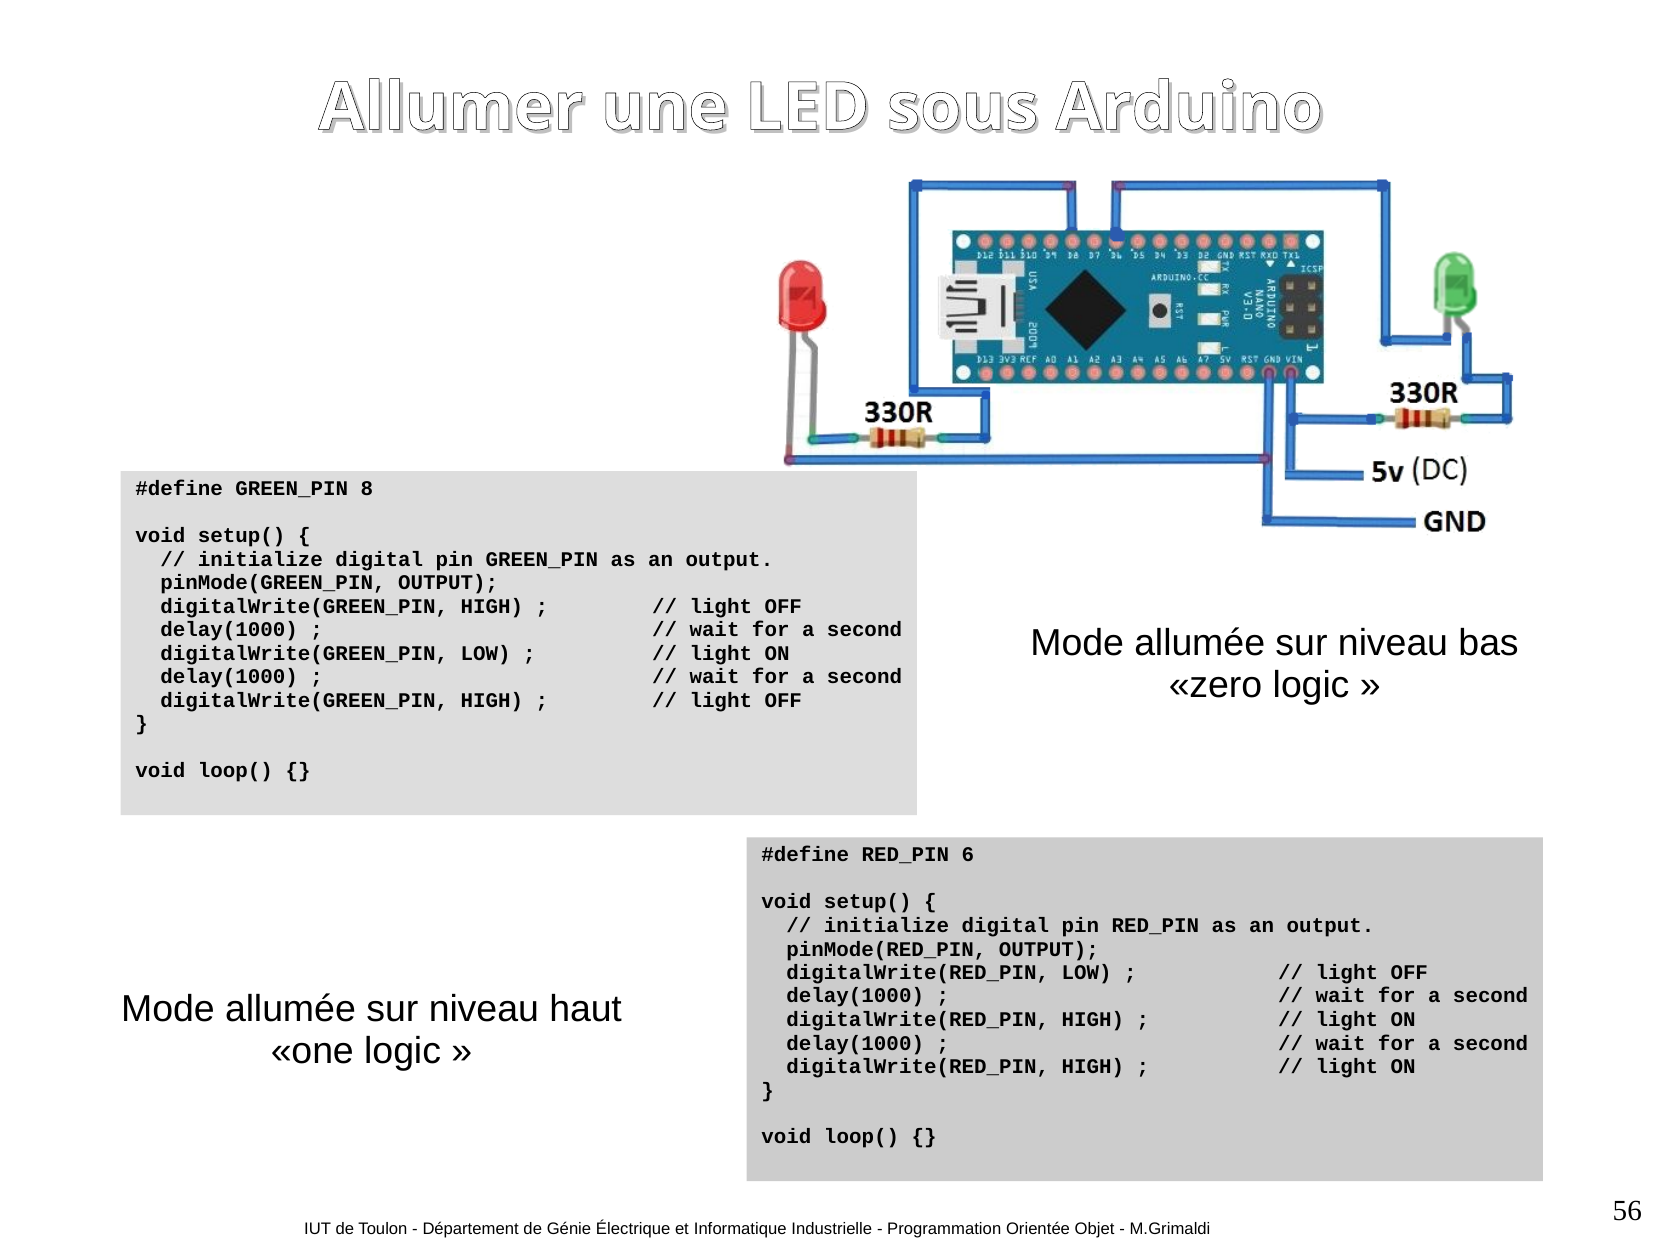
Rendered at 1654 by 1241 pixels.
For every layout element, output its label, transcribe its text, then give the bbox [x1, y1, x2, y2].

text_box Mode allumée sur niveau bas «zero logic » [1015, 614, 1534, 713]
text_box #define RED_PIN 6 void setup() { // initialize digital pin RED_PIN as an output. pinMode(RED_PIN, OUTPUT); digitalWrite(RED_PIN, LOW) ; // light OFF delay(1000) ; // wait for a second digitalWrite(RED_PIN, HIGH) ; // light ON delay(1000) ; // wait for a second digitalWrite(RED_PIN, HIGH) ; // light ON } void loop() {} [746, 837, 1543, 1182]
text_box #define GREEN_PIN 8 void setup() { // initialize digital pin GREEN_PIN as an output. pinMode(GREEN_PIN, OUTPUT); digitalWrite(GREEN_PIN, HIGH) ; // light OFF delay(1000) ; // wait for a second digitalWrite(GREEN_PIN, LOW) ; // light ON delay(1000) ; // wait for a second digitalWrite(GREEN_PIN, HIGH) ; // light OFF } void loop() {} [120, 471, 917, 816]
title Allumer une LED sous Arduino [76, 0, 1565, 208]
text_box Mode allumée sur niveau haut «one logic » [106, 980, 637, 1080]
picture [767, 165, 1524, 539]
